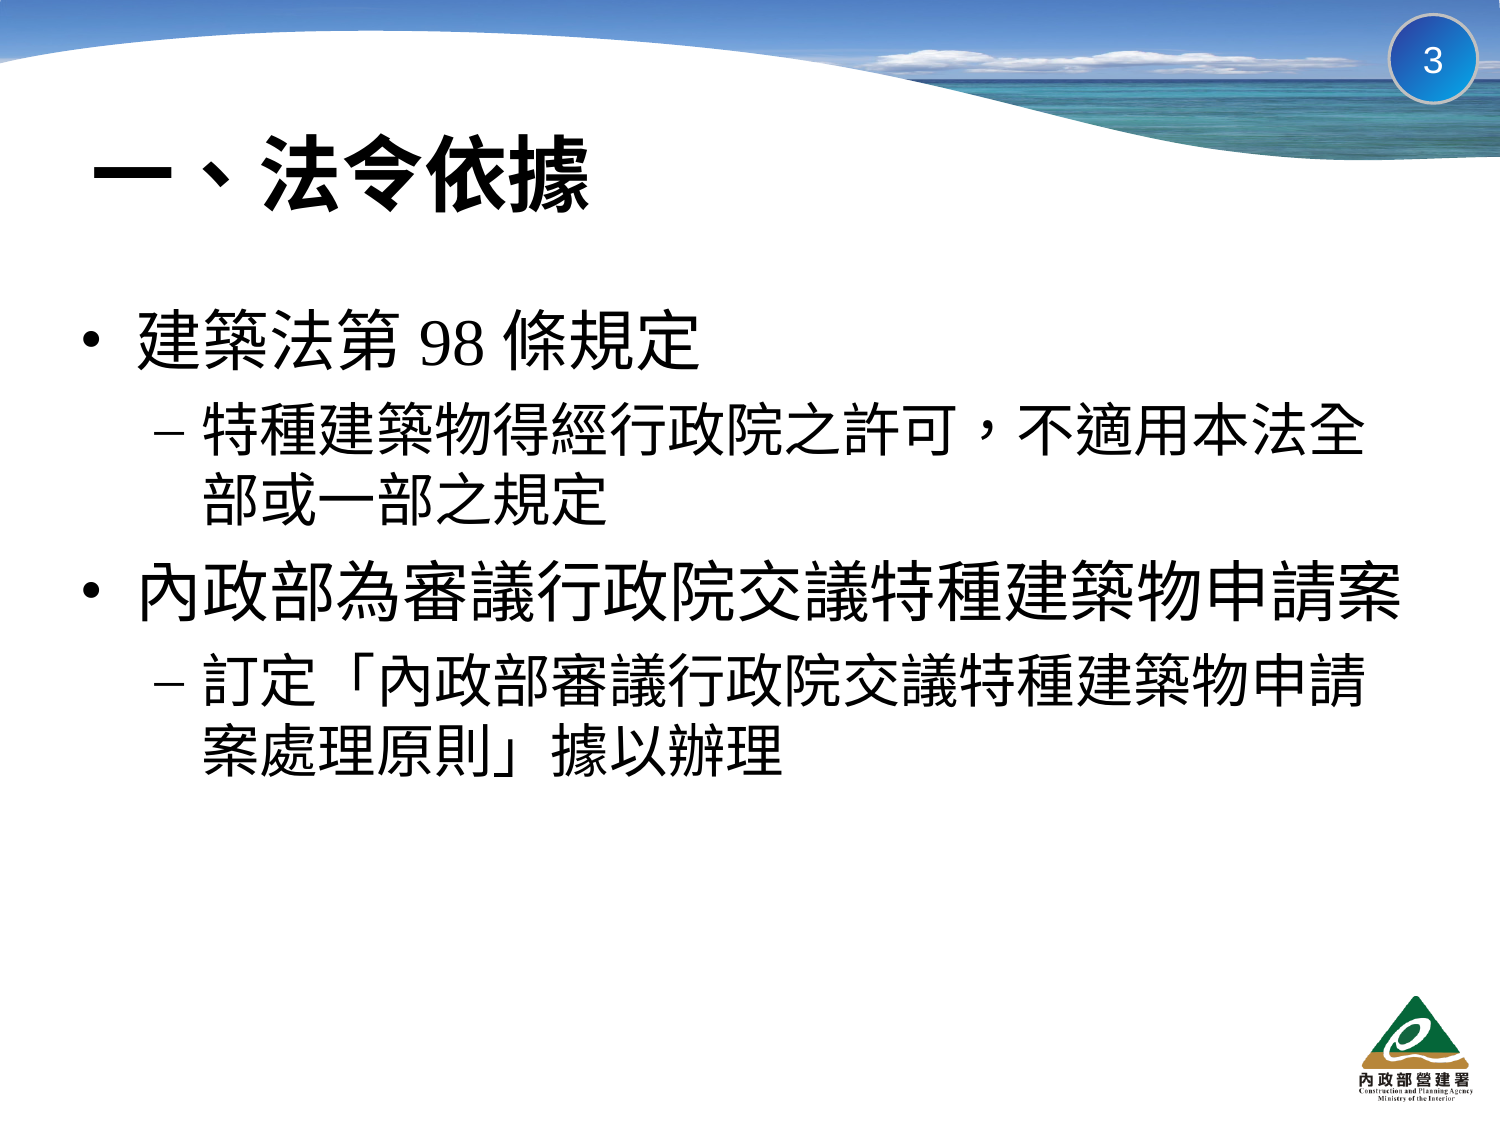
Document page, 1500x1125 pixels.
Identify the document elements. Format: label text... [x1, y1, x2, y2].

picture [1436, 996, 1473, 1102]
text_box 一、法令依據 [76, 78, 1427, 266]
list 建築法第98條規定 特種建築物得經行政院之許可，不適用本法全部或一部之規定 內政部為審議行政院交議特種建築物申請案 訂定「內政部審議行政院交議特種建築物申請案處理原則」據以辦理 [64, 290, 1436, 1125]
